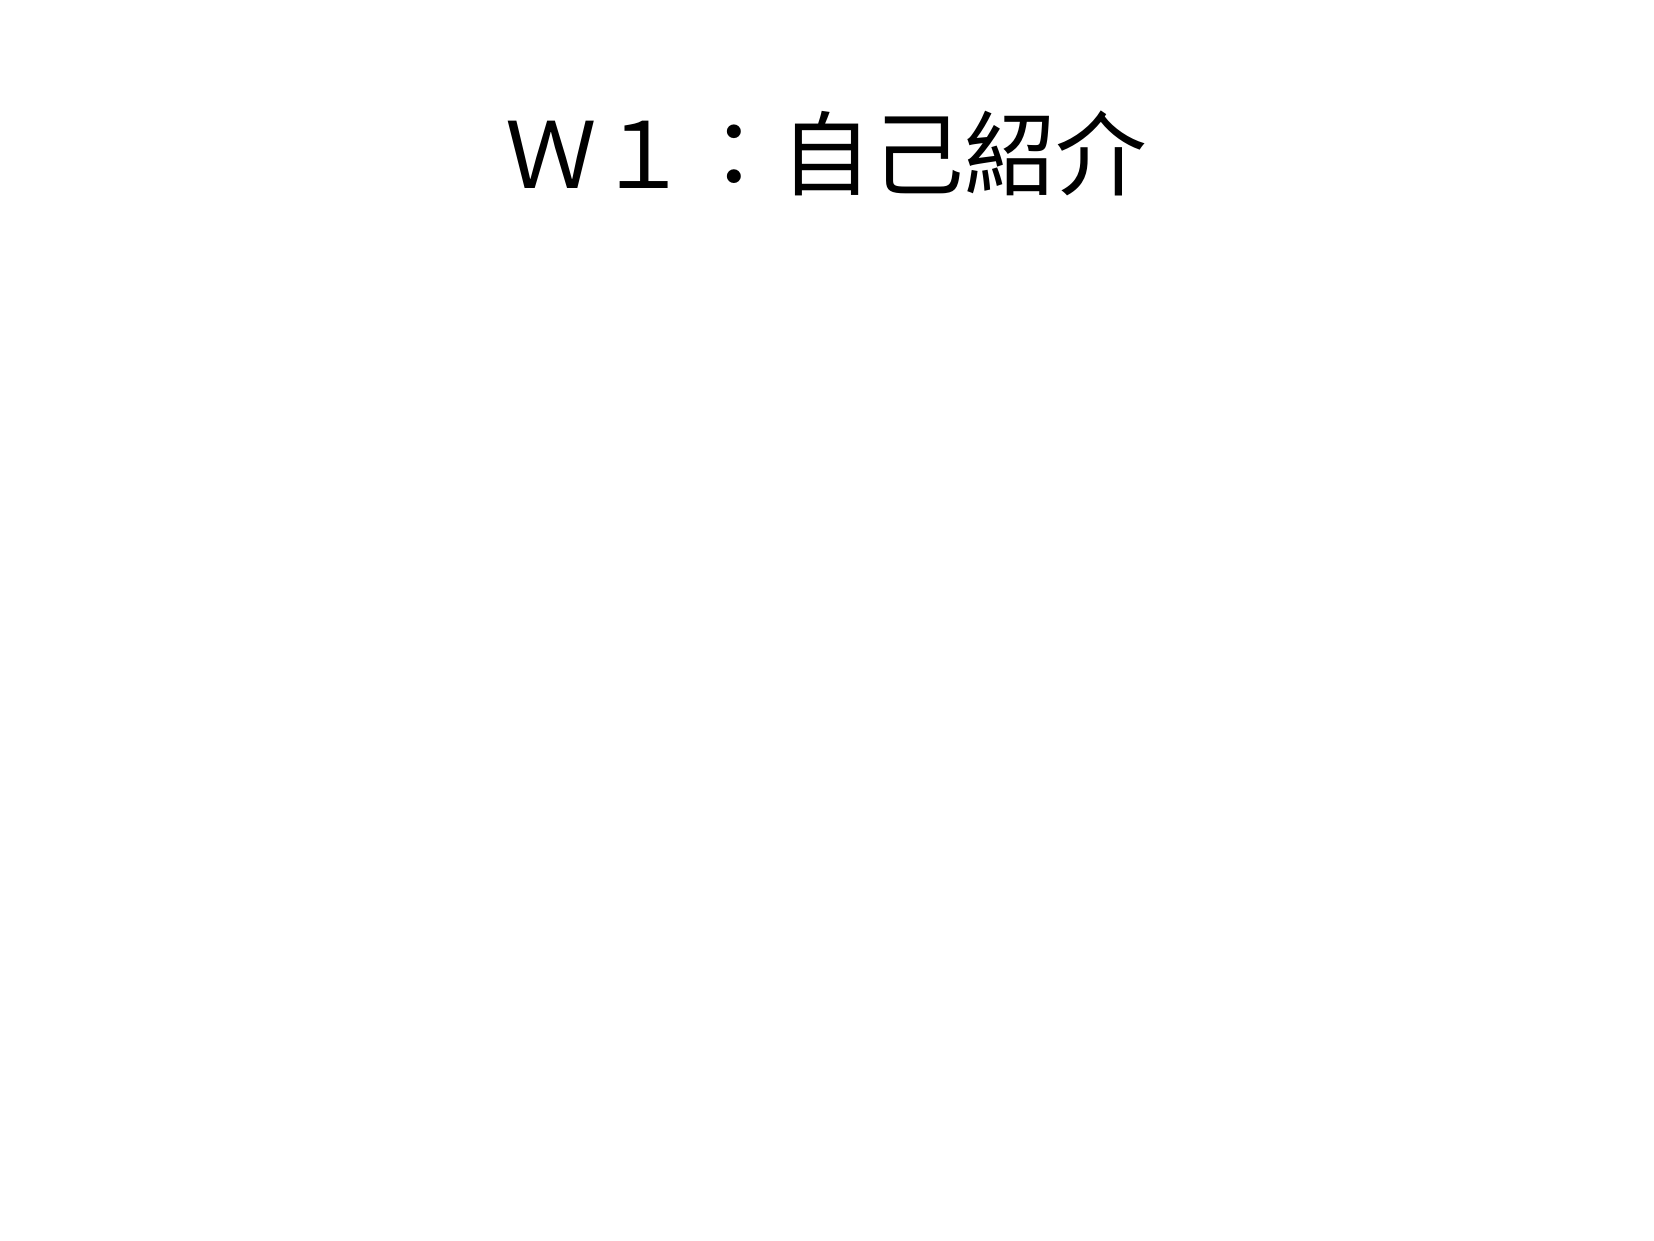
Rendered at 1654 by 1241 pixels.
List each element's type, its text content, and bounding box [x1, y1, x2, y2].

title Ｗ１：自己紹介 [82, 49, 1571, 257]
